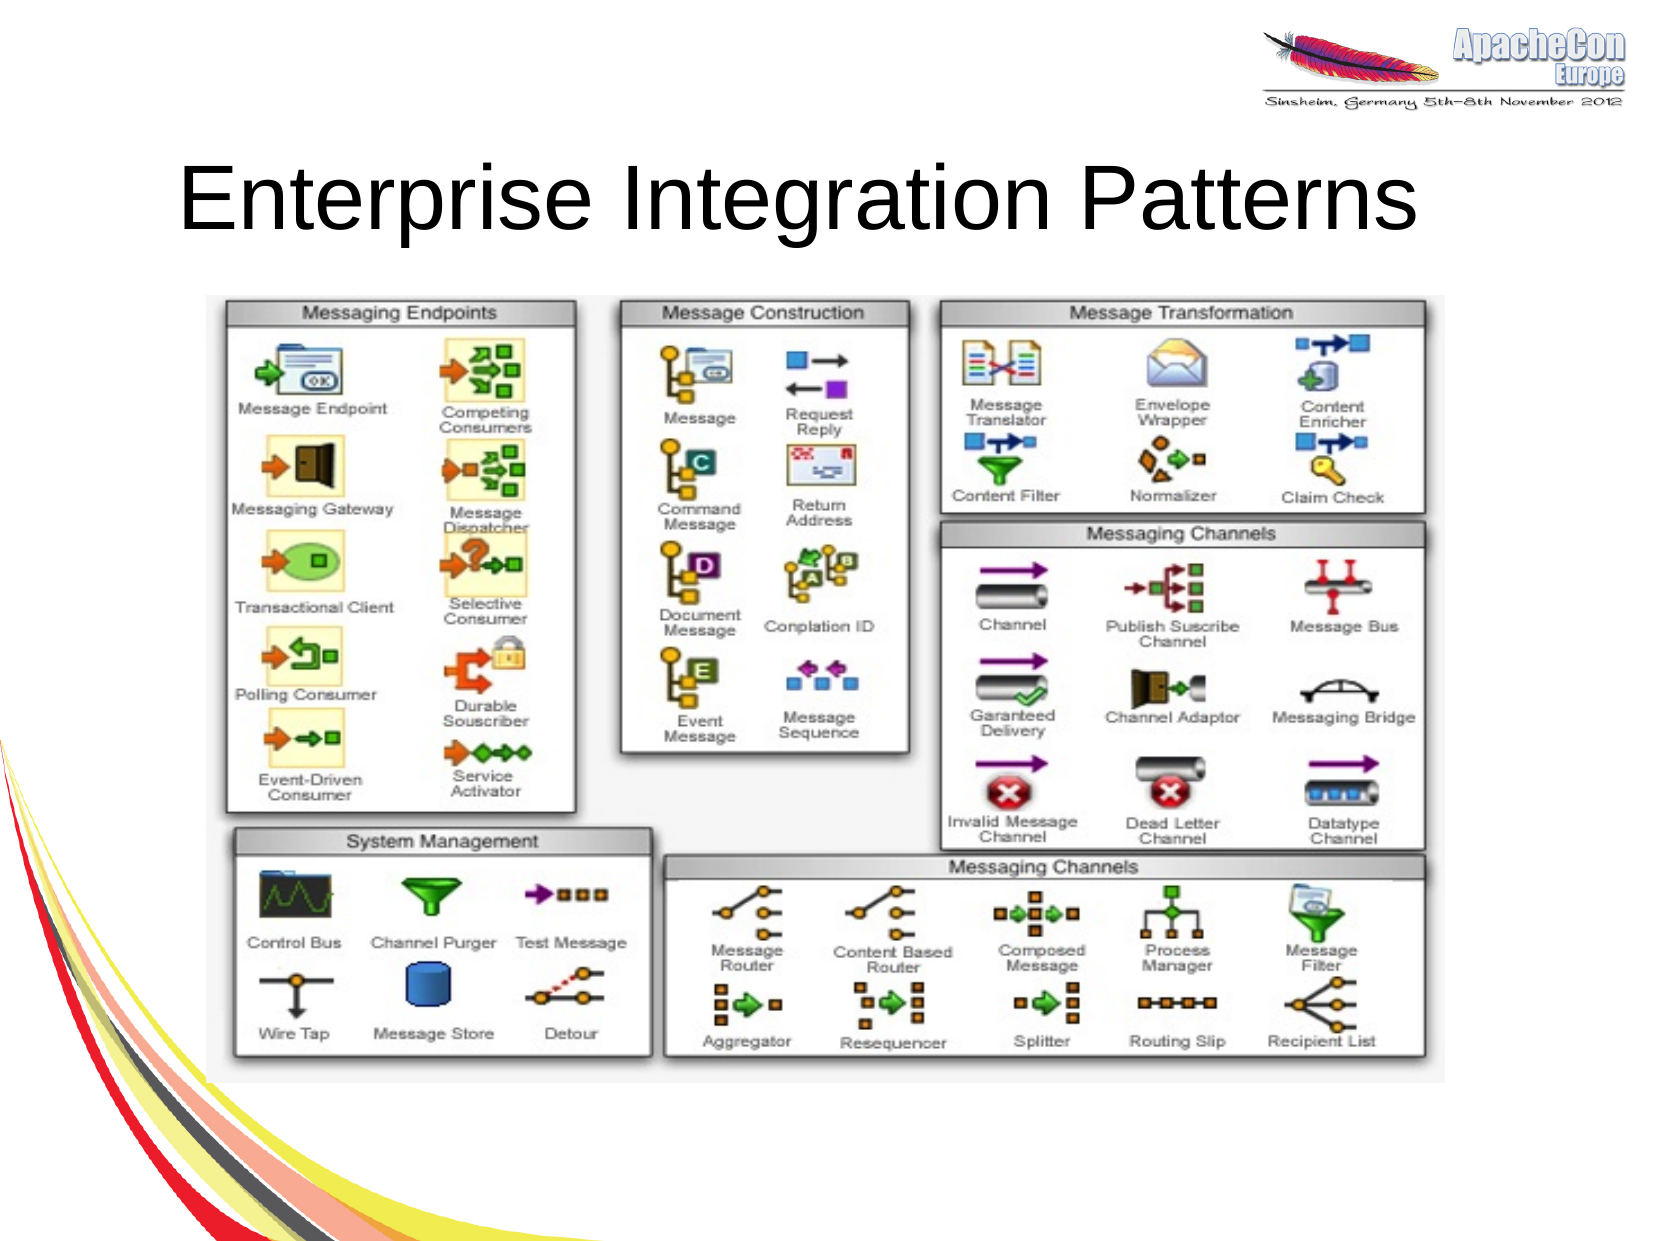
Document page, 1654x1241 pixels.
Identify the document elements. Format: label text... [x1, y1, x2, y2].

list [177, 265, 1536, 972]
picture [0, 0, 1654, 1241]
title Enterprise Integration Patterns [177, 146, 1536, 250]
